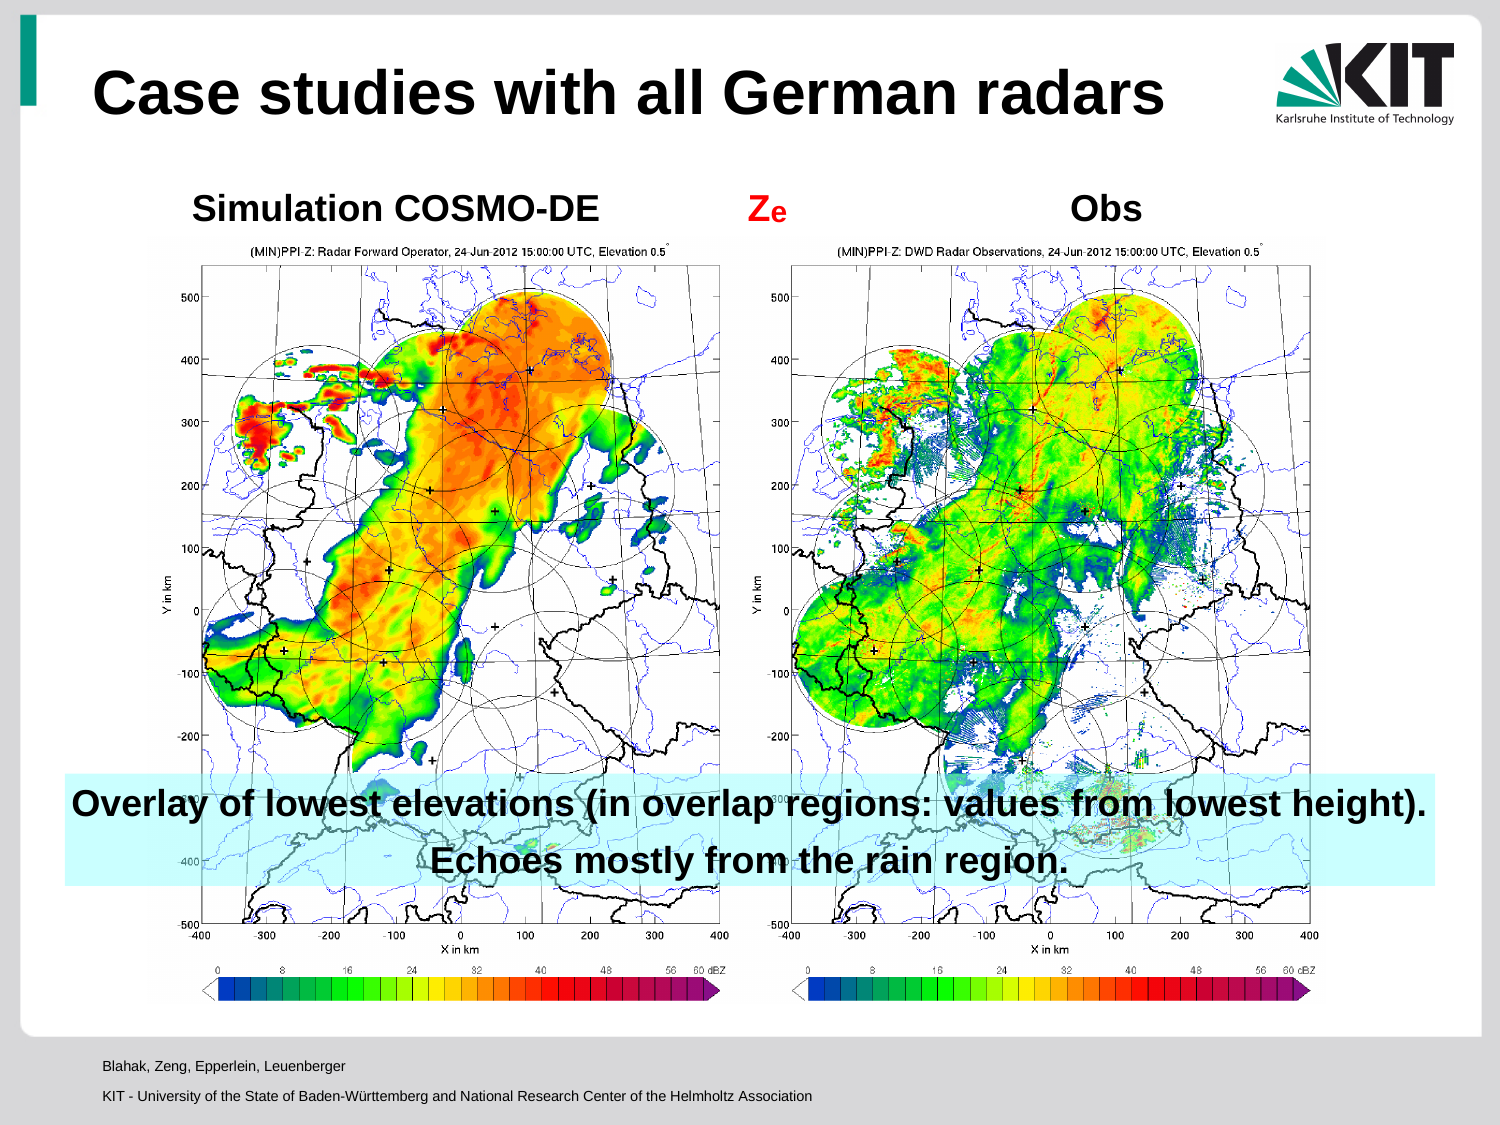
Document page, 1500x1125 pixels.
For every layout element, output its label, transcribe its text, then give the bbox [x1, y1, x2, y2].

picture [0, 0, 1500, 1125]
title Case studies with all German radars [92, 25, 1206, 165]
text_box Simulation COSMO-DE Ze Obs [177, 176, 1500, 243]
text_box Overlay of lowest elevations (in overlap regions: values from lowest height). Echoes mostly from the rain region. [64, 773, 1436, 886]
